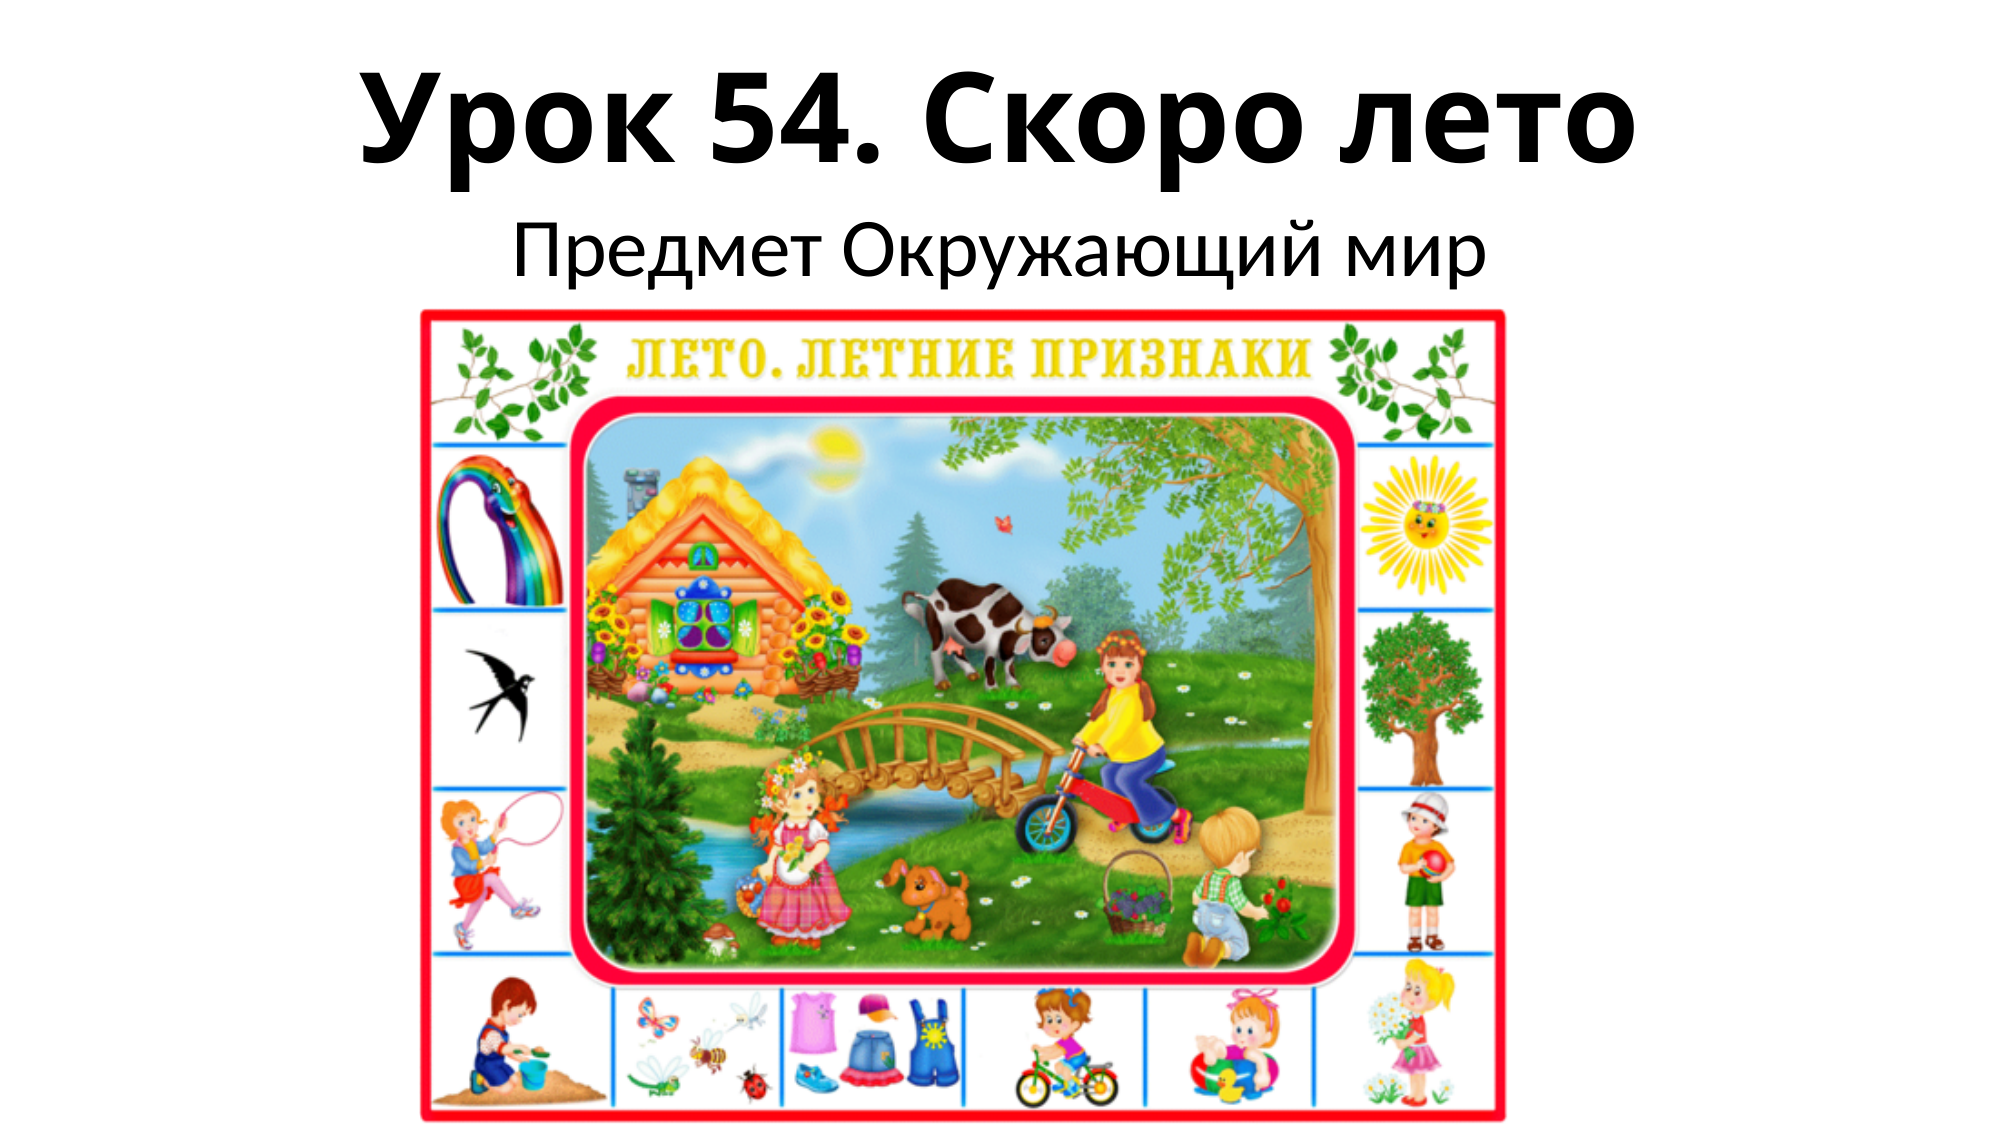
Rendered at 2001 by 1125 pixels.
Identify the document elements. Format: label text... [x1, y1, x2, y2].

subtitle Предмет Окружающий мир [249, 197, 1750, 327]
title Урок 54. Скоро лето [249, 28, 1750, 197]
picture [419, 308, 1509, 1125]
